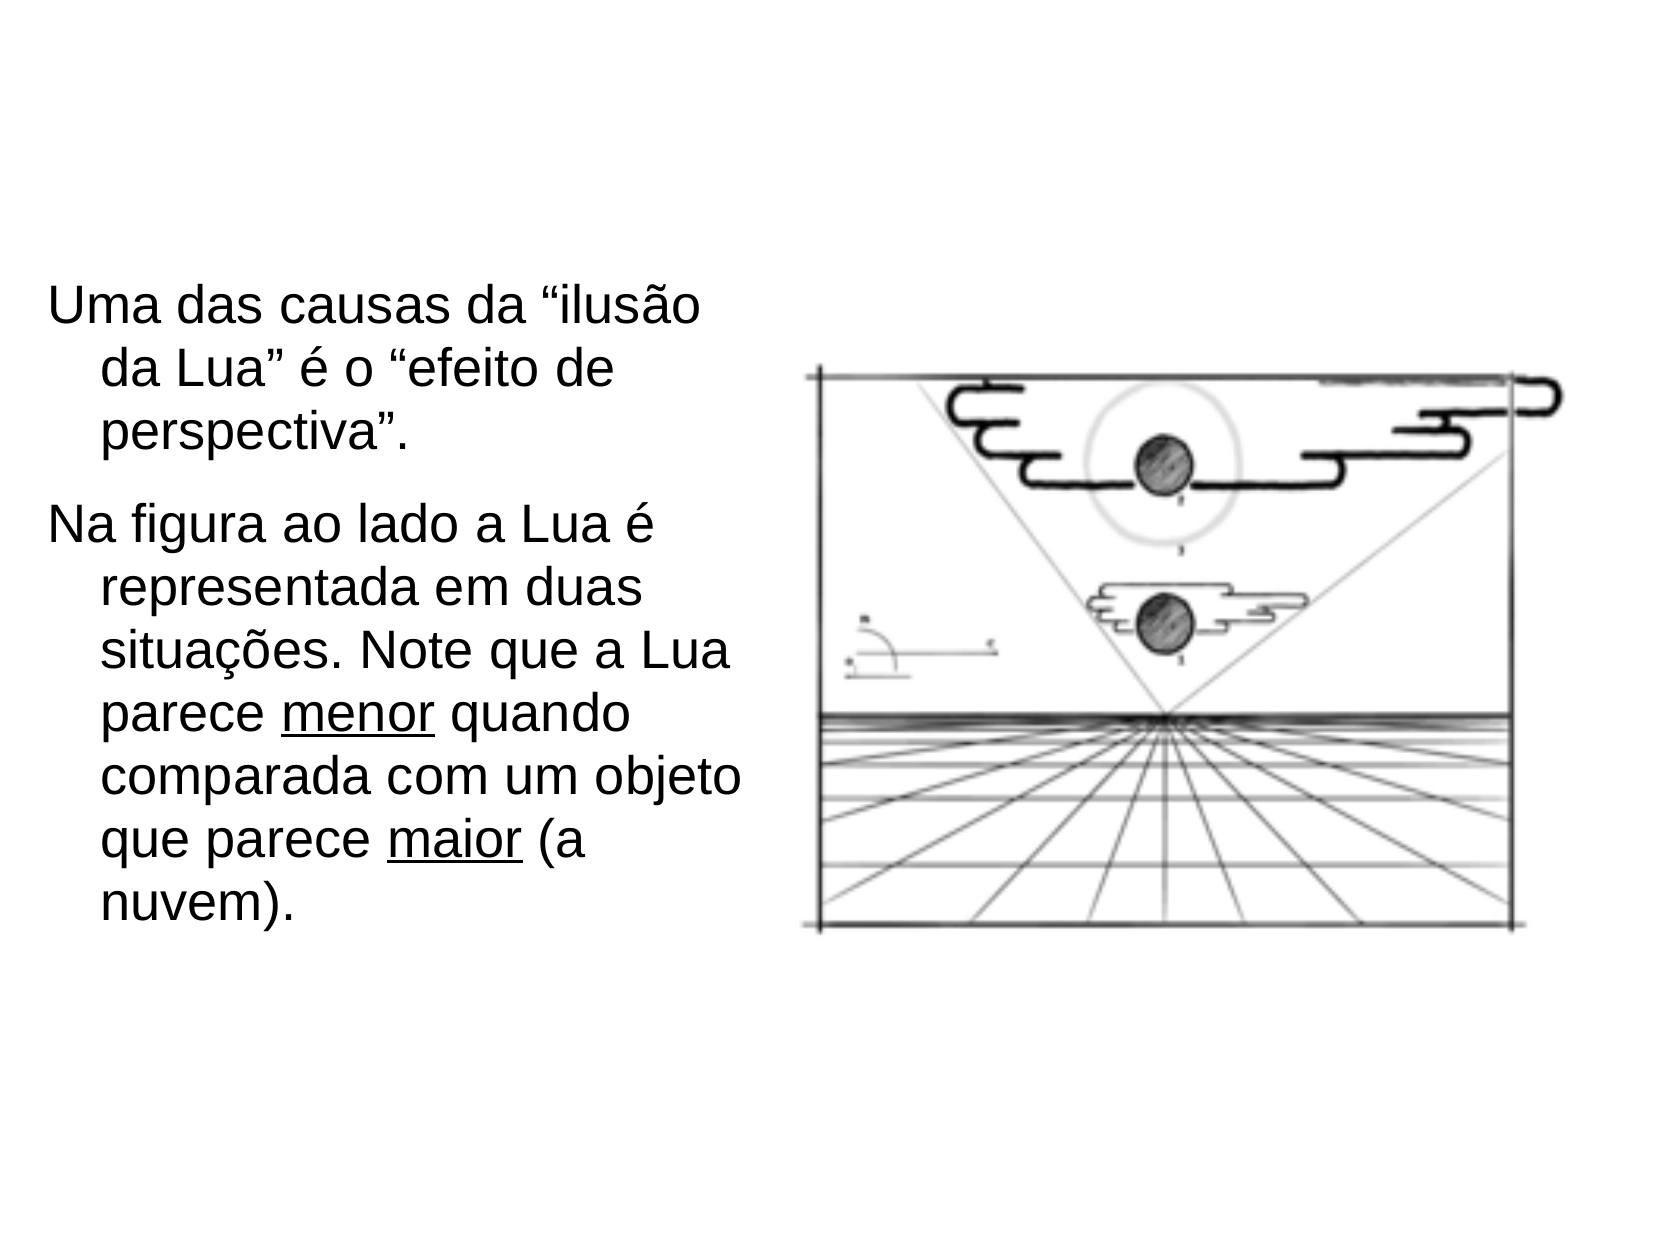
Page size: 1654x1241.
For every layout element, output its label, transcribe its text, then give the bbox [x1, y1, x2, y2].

list Uma das causas da “ilusão da Lua” é o “efeito de perspectiva”. Na figura ao lado a Lua é representada em duas situações. Note que a Lua parece menor quando comparada com um objeto que parece maior (a nuvem). [29, 272, 756, 1076]
picture [798, 345, 1578, 952]
